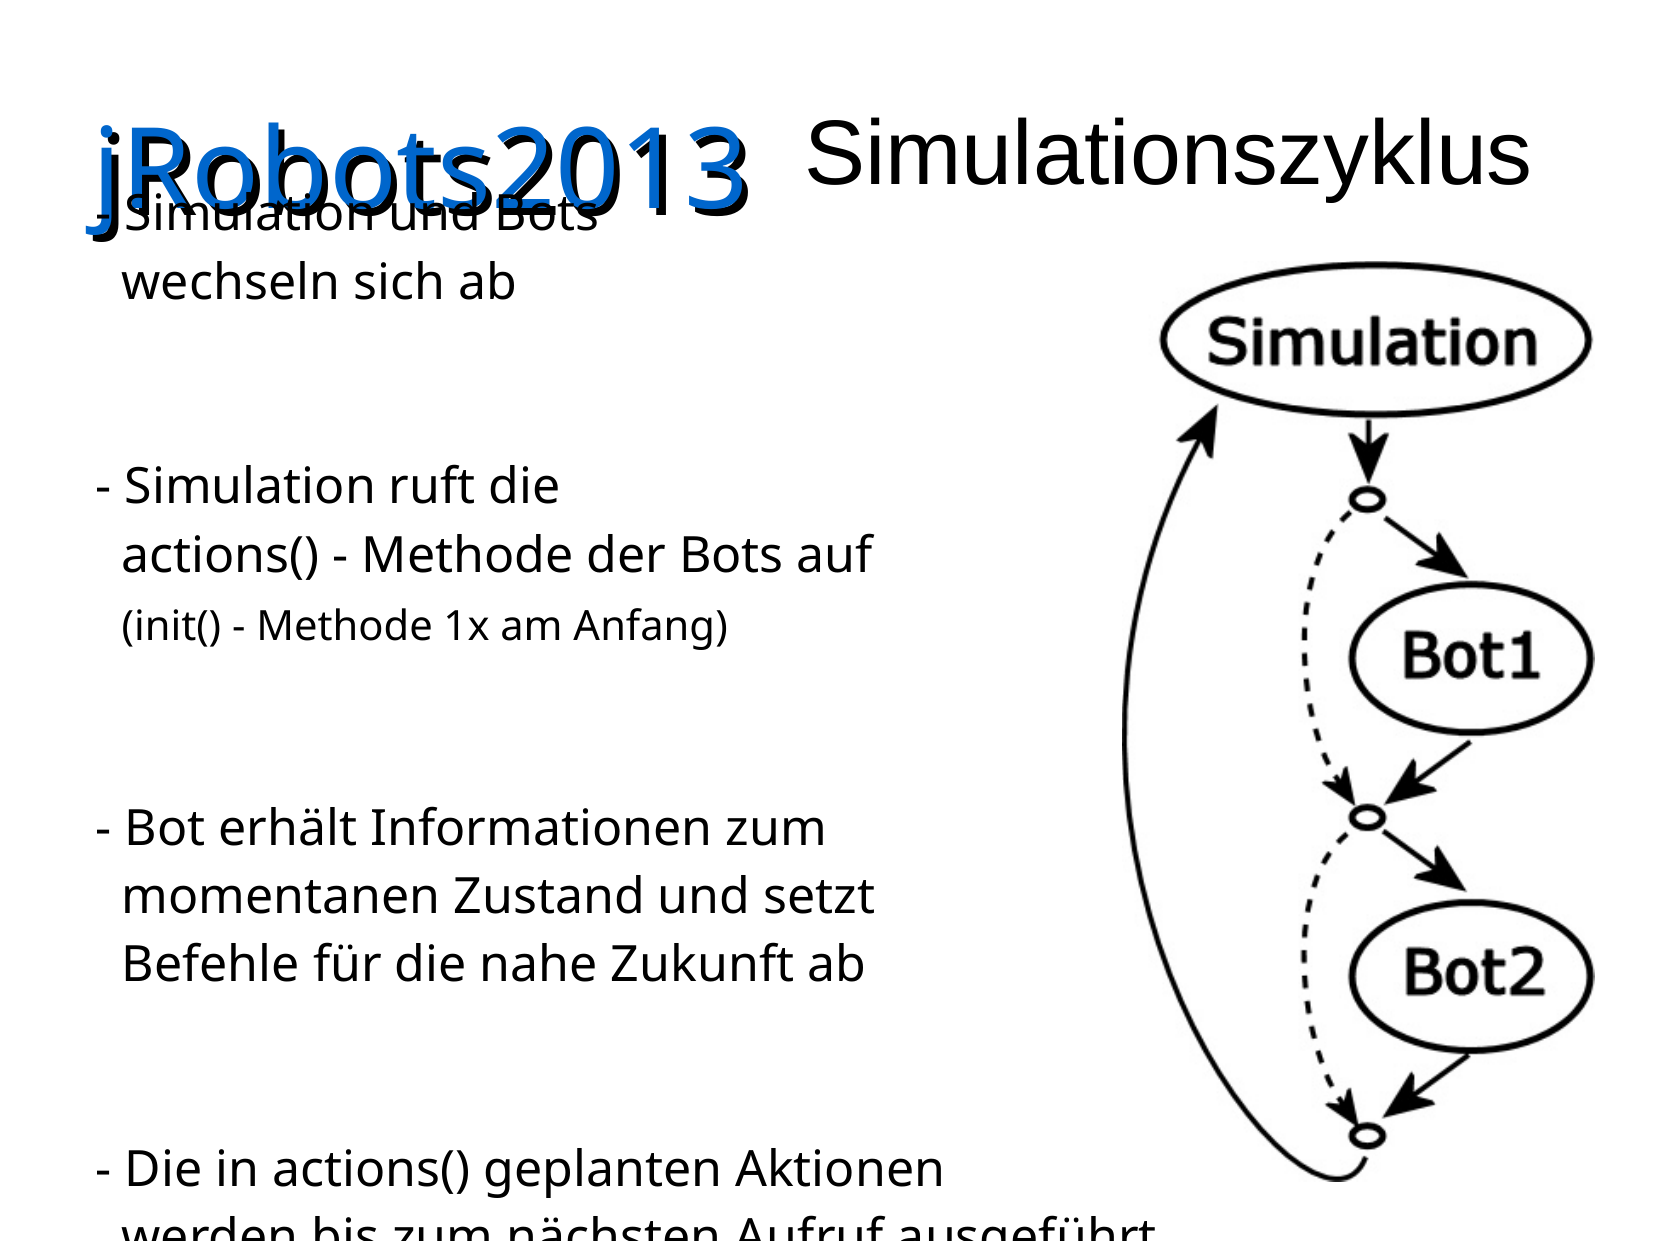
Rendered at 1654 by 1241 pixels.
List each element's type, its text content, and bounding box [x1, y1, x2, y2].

subtitle - Simulation und Bots wechseln sich ab - Simulation ruft die actions() - Methode der Bots auf (init() - Methode 1x am Anfang) - Bot erhält Informationen zum momentanen Zustand und setzt Befehle für die nahe Zukunft ab - Die in actions() geplanten Aktionen werden bis zum nächsten Aufruf ausgeführt [82, 257, 1595, 1190]
title Simulationszyklus [767, 49, 1571, 257]
